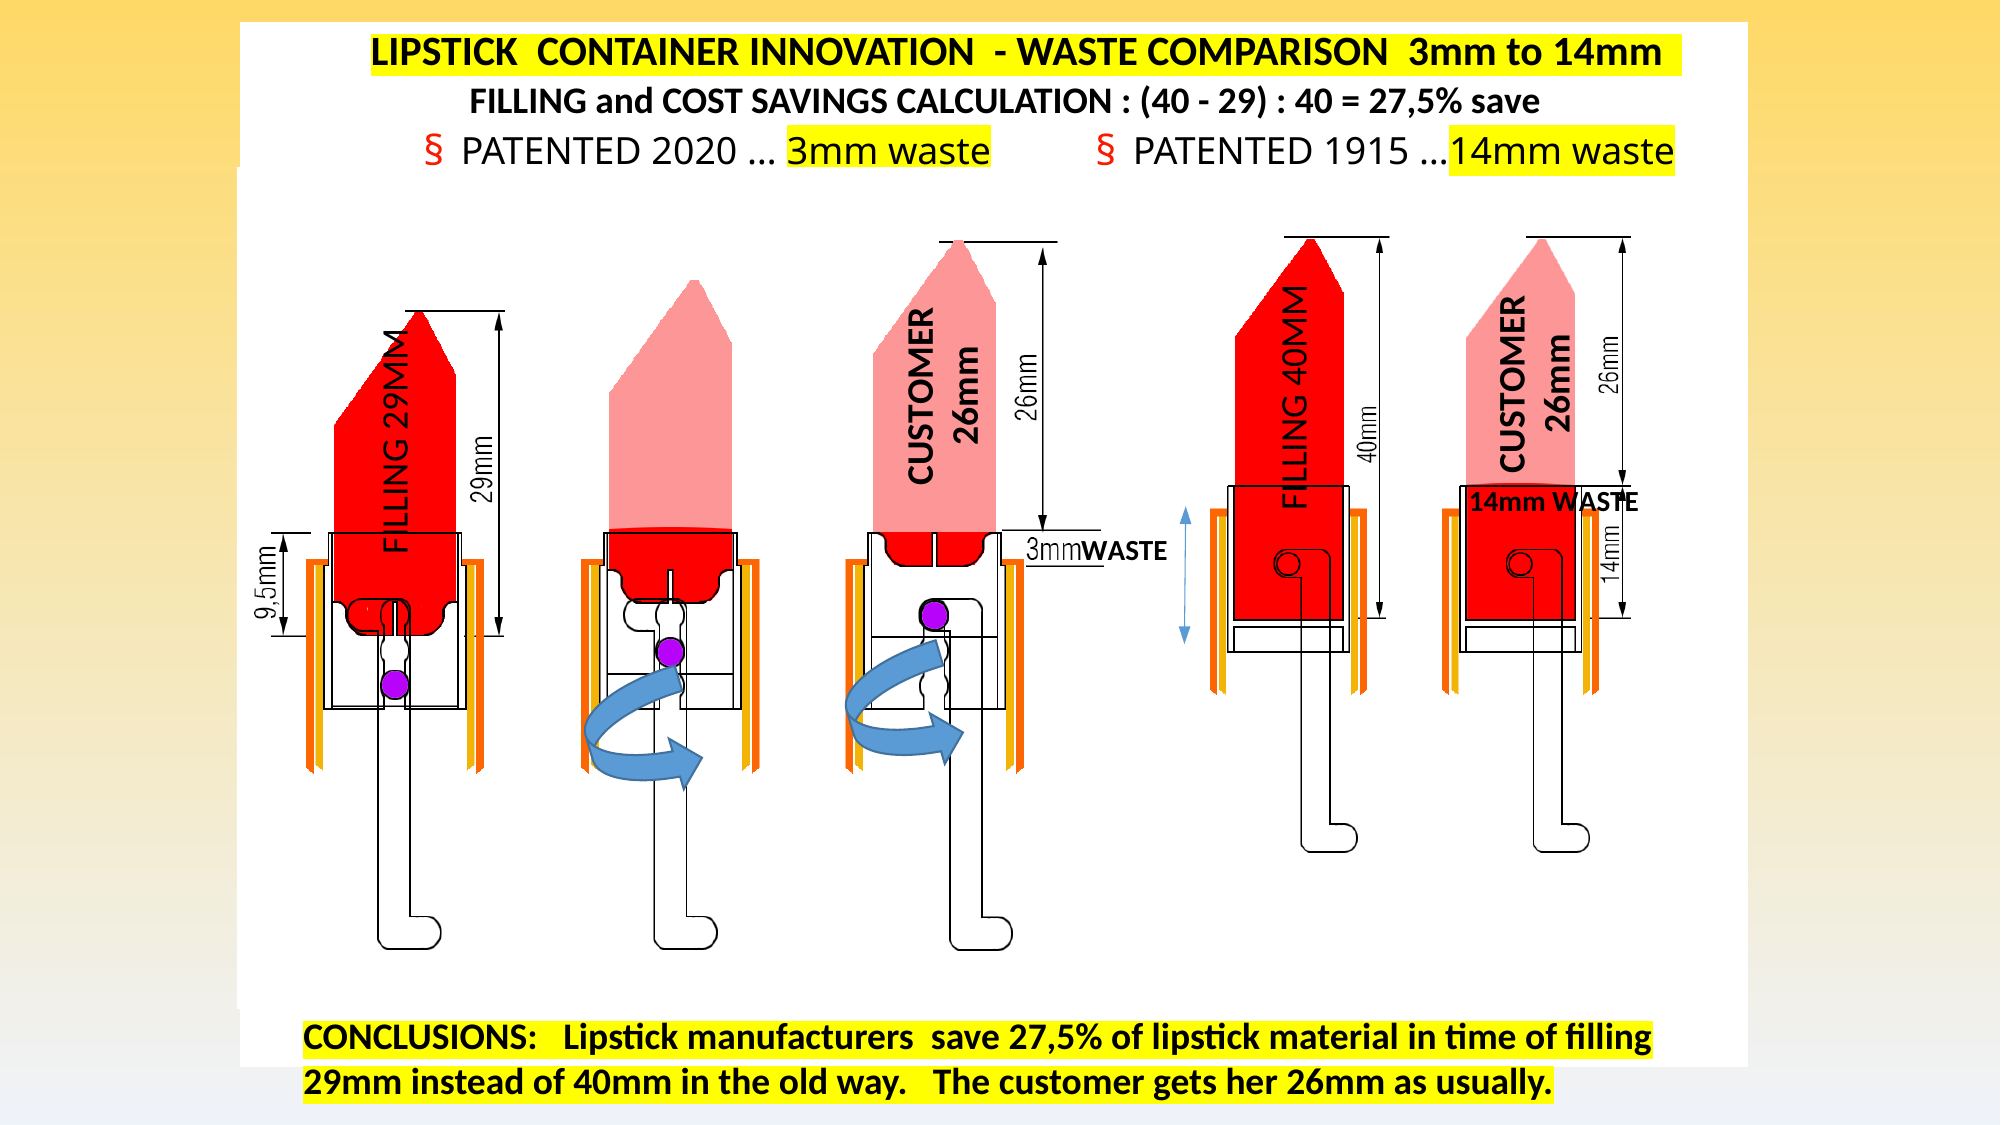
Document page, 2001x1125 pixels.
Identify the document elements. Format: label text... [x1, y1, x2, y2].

picture [1579, 22, 1748, 110]
text_box CUSTOMER 26mm [887, 252, 994, 520]
text_box CUSTOMER 26mm [1479, 240, 1586, 508]
text_box FILLING 40MM [1261, 257, 1323, 526]
text_box [845, 640, 963, 764]
text_box FILLING 29MM [362, 302, 424, 570]
text_box PATENTED 2020 … 3mm waste [408, 110, 1014, 167]
text_box WASTE [981, 523, 1283, 575]
text_box 14mm WASTE [1369, 474, 1671, 526]
text_box LIPSTICK CONTAINER INNOVATION - WASTE COMPARISON 3mm to 14mm [355, 15, 1723, 82]
text_box PATENTED 1915 …14mm waste [1080, 110, 1750, 195]
text_box [584, 665, 702, 790]
text_box FILLING and COST SAVINGS CALCULATION : (40 - 29) : 40 = 27,5% save [454, 68, 1579, 129]
text_box CONCLUSIONS: Lipstick manufacturers save 27,5% of lipstick material in time of filling 29mm instead of 40mm in the old way. The customer gets her 26mm as usually. [288, 1004, 1700, 1111]
picture [236, 22, 1748, 1067]
